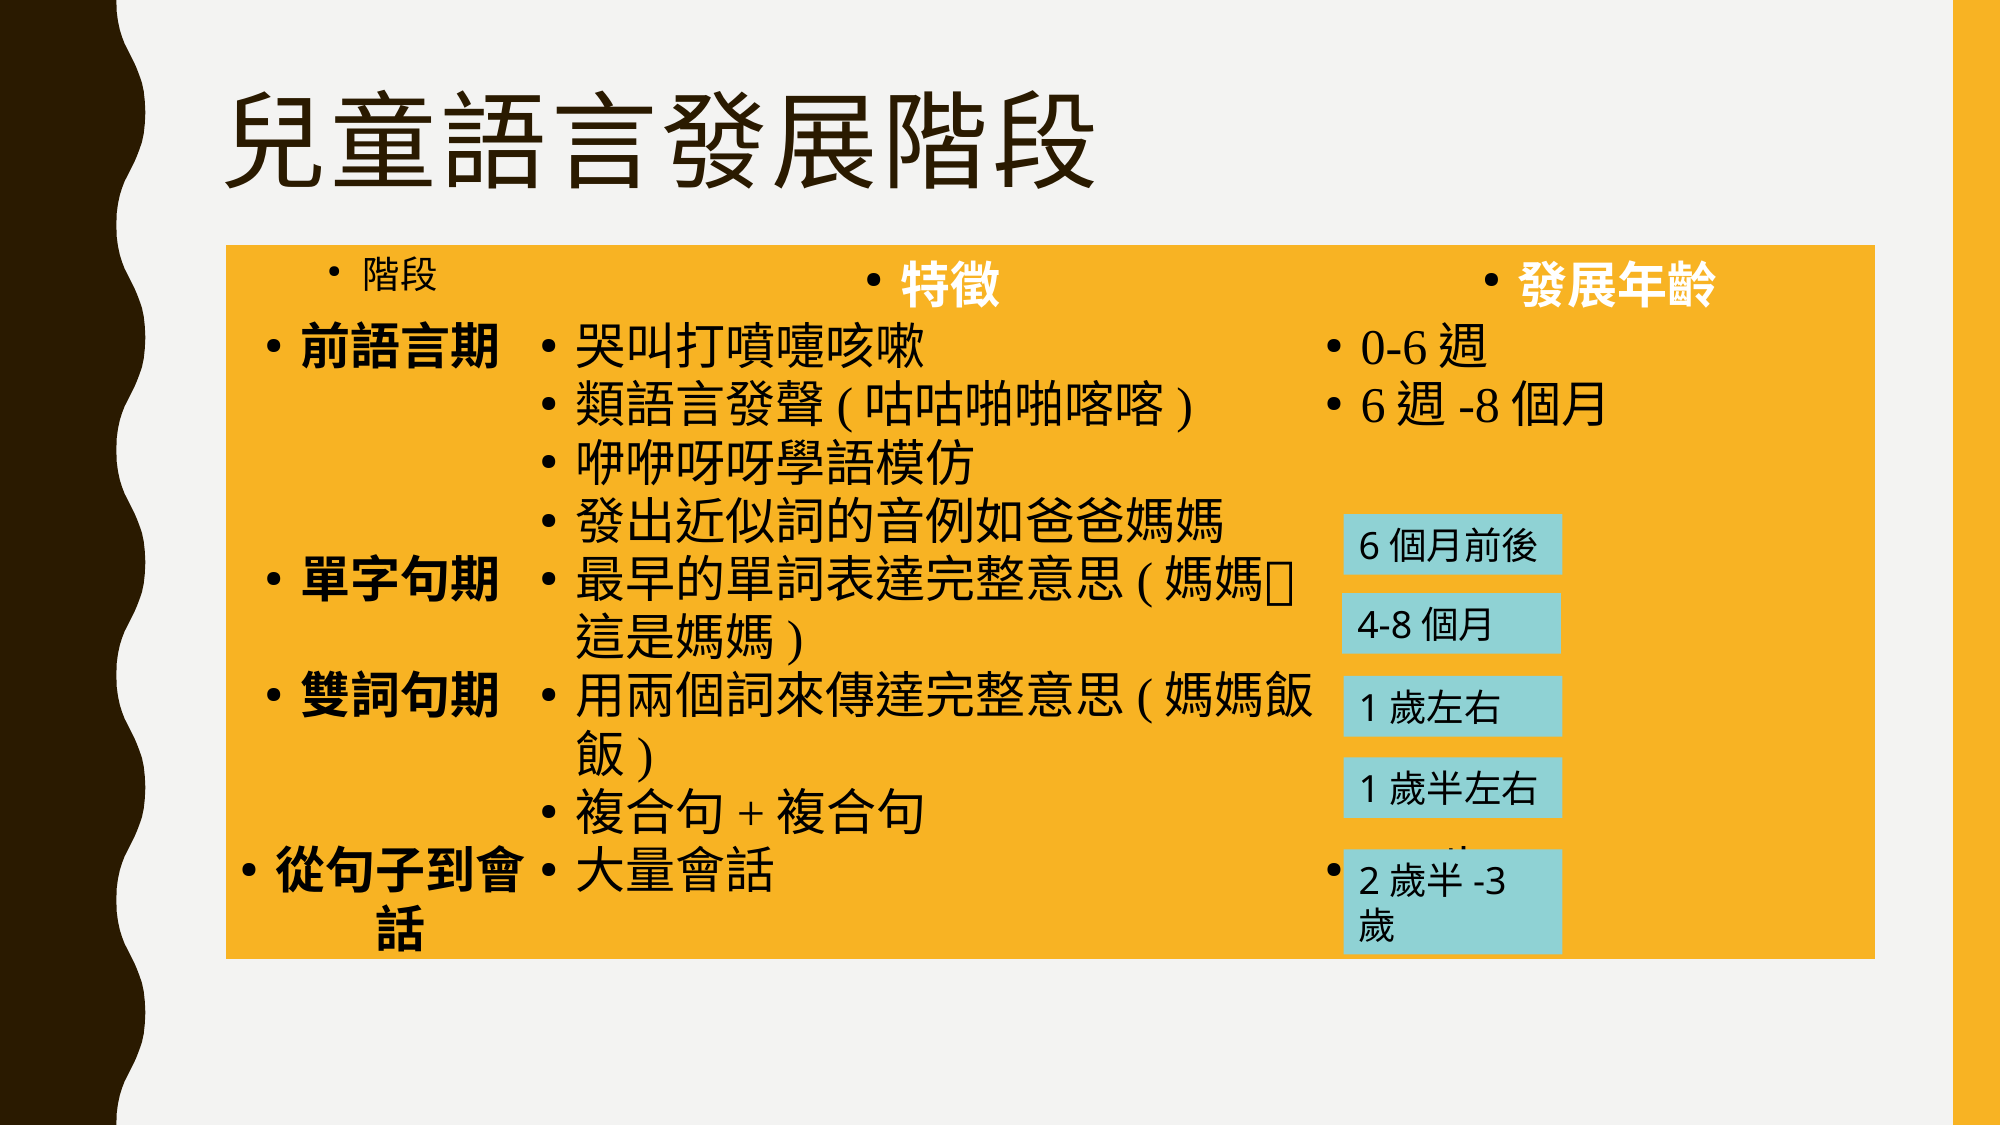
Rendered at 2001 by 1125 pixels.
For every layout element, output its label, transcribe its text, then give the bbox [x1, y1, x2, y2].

table_cell [1325, 784, 1875, 842]
text_box 6個月前後 [1343, 514, 1563, 575]
table_cell 發出近似詞的音例如爸爸媽媽 [540, 493, 1325, 551]
table_header 階段 [226, 245, 540, 318]
table_cell [1325, 434, 1875, 493]
table_cell 類語言發聲(咕咕啪啪喀喀) [540, 376, 1325, 434]
table_cell [1325, 668, 1875, 784]
table_cell 從句子到會話 [226, 842, 540, 959]
table_cell 前語言期 [226, 318, 540, 551]
table_cell 大量會話 [540, 842, 1325, 959]
table_cell 複合句+複合句 [540, 784, 1325, 842]
table_cell 6週-8個月 [1325, 376, 1875, 434]
table_cell 咿咿呀呀學語模仿 [540, 434, 1325, 493]
table_cell 3-6歲 [1325, 842, 1875, 959]
table_cell [1325, 493, 1875, 551]
table_cell 哭叫打噴嚏咳嗽 [540, 318, 1325, 376]
text_box 4-8個月 [1342, 593, 1561, 654]
table_cell 單字句期 [226, 551, 540, 668]
table_header 特徵 [540, 245, 1325, 318]
table_cell [1325, 551, 1875, 668]
title 兒童語言發展階段 [205, 62, 1876, 308]
text_box 2歲半-3歲 [1343, 849, 1563, 910]
text_box 1歲半左右 [1343, 757, 1563, 818]
table_header 發展年齡 [1325, 245, 1875, 318]
table_cell 0-6週 [1325, 318, 1875, 376]
table_cell 最早的單詞表達完整意思(媽媽這是媽媽) [540, 551, 1325, 668]
table_cell 雙詞句期 [226, 668, 540, 842]
table_cell 用兩個詞來傳達完整意思(媽媽飯飯) [540, 668, 1325, 784]
text_box 1歲左右 [1343, 675, 1563, 737]
